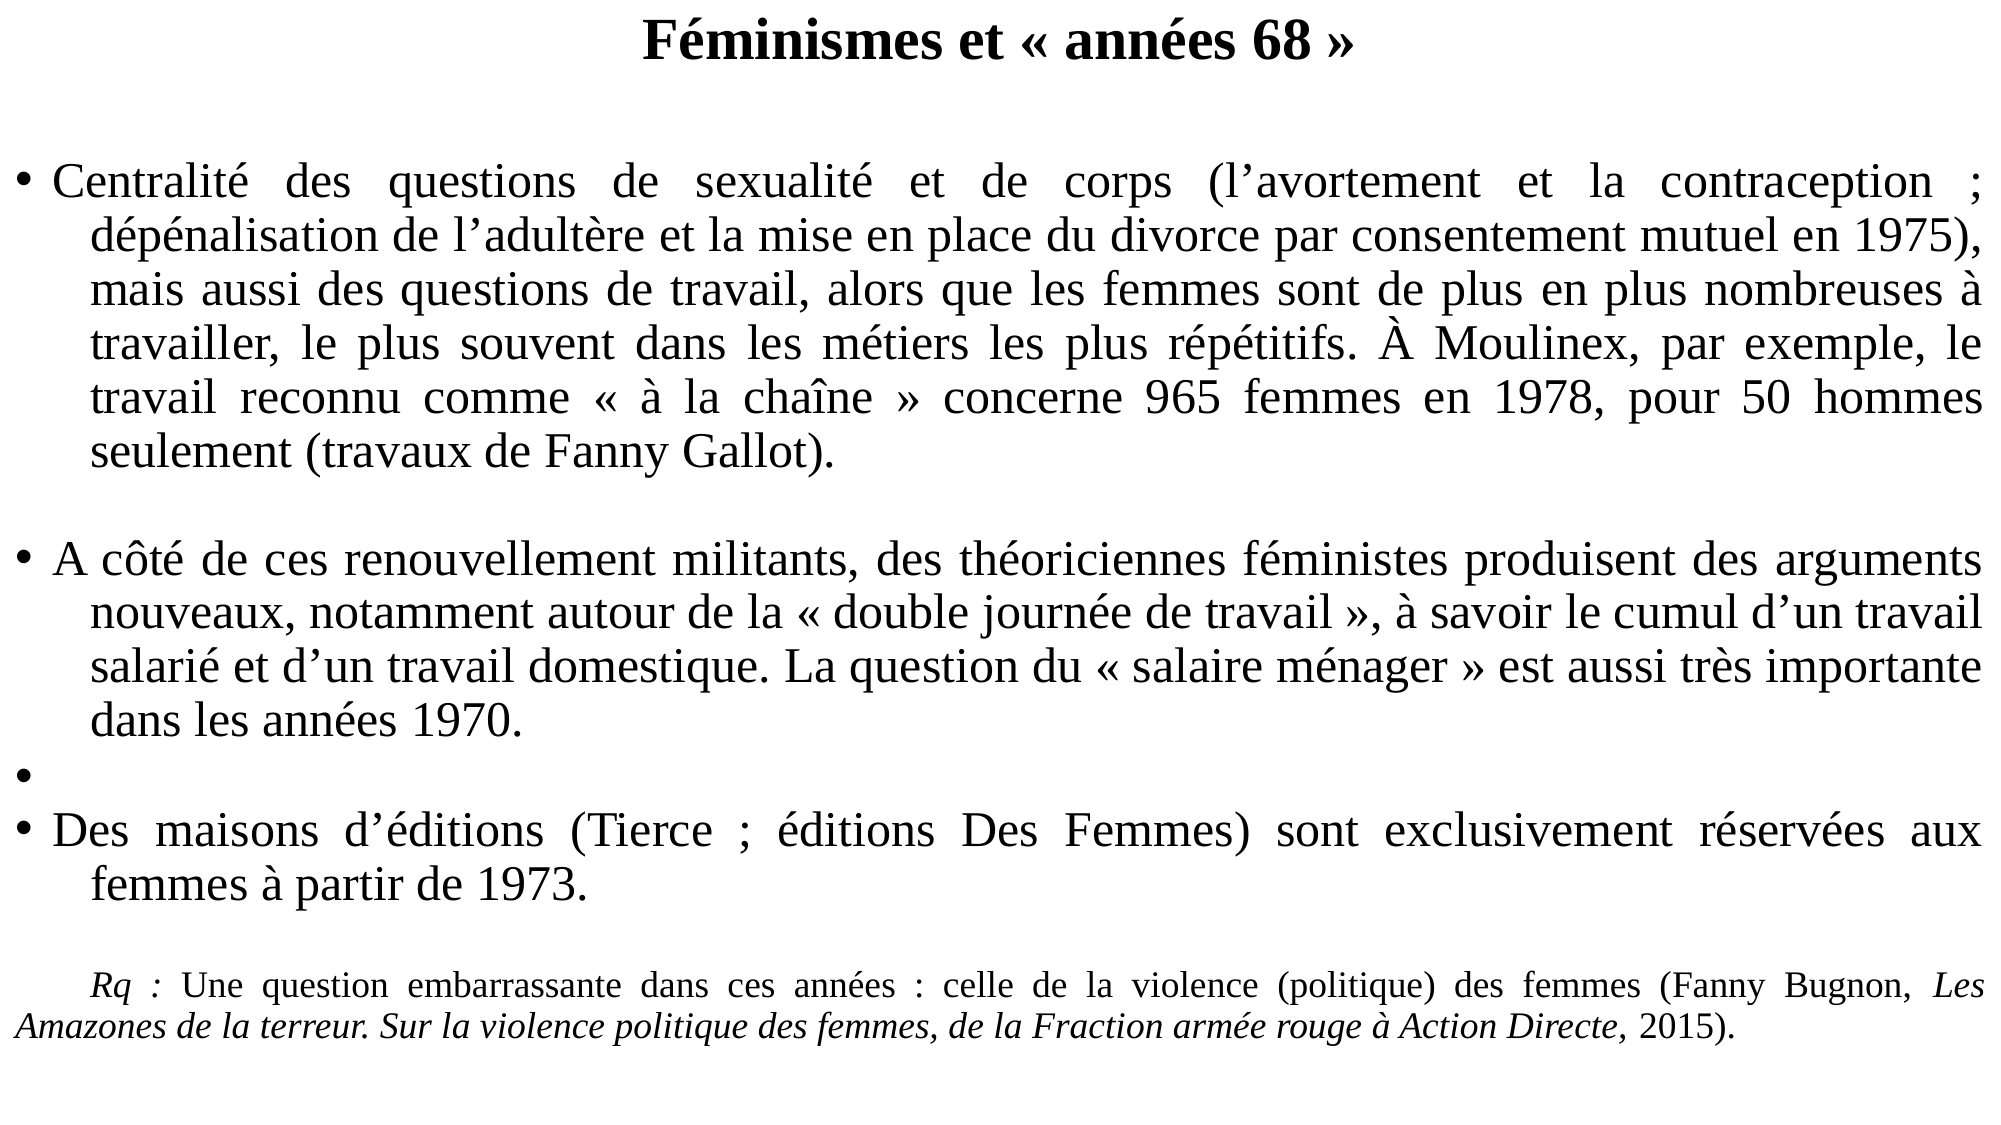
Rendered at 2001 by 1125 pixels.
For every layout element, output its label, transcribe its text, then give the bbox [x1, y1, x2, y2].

title Féminismes et « années 68 » [0, 0, 2000, 80]
list Centralité des questions de sexualité et de corps (l’avortement et la contraception ; dépénalisation de l’adultère et la mise en place du divorce par consentement mutuel en 1975), mais aussi des questions de travail, alors que les femmes sont de plus en plus nombreuses à travailler, le plus souvent dans les métiers les plus répétitifs. À Moulinex, par exemple, le travail reconnu comme « à la chaîne » concerne 965 femmes en 1978, pour 50 hommes seulement (travaux de Fanny Gallot). A côté de ces renouvellement militants, des théoriciennes féministes produisent des arguments nouveaux, notamment autour de la « double journée de travail », à savoir le cumul d’un travail salarié et d’un travail domestique. La question du « salaire ménager » est aussi très importante dans les années 1970. Des maisons d’éditions (Tierce ; éditions Des Femmes) sont exclusivement réservées aux femmes à partir de 1973. Rq : Une question embarrassante dans ces années : celle de la violence (politique) des femmes (Fanny Bugnon, Les Amazones de la terreur. Sur la violence politique des femmes, de la Fraction armée rouge à Action Directe, 2015). [0, 146, 2000, 1125]
